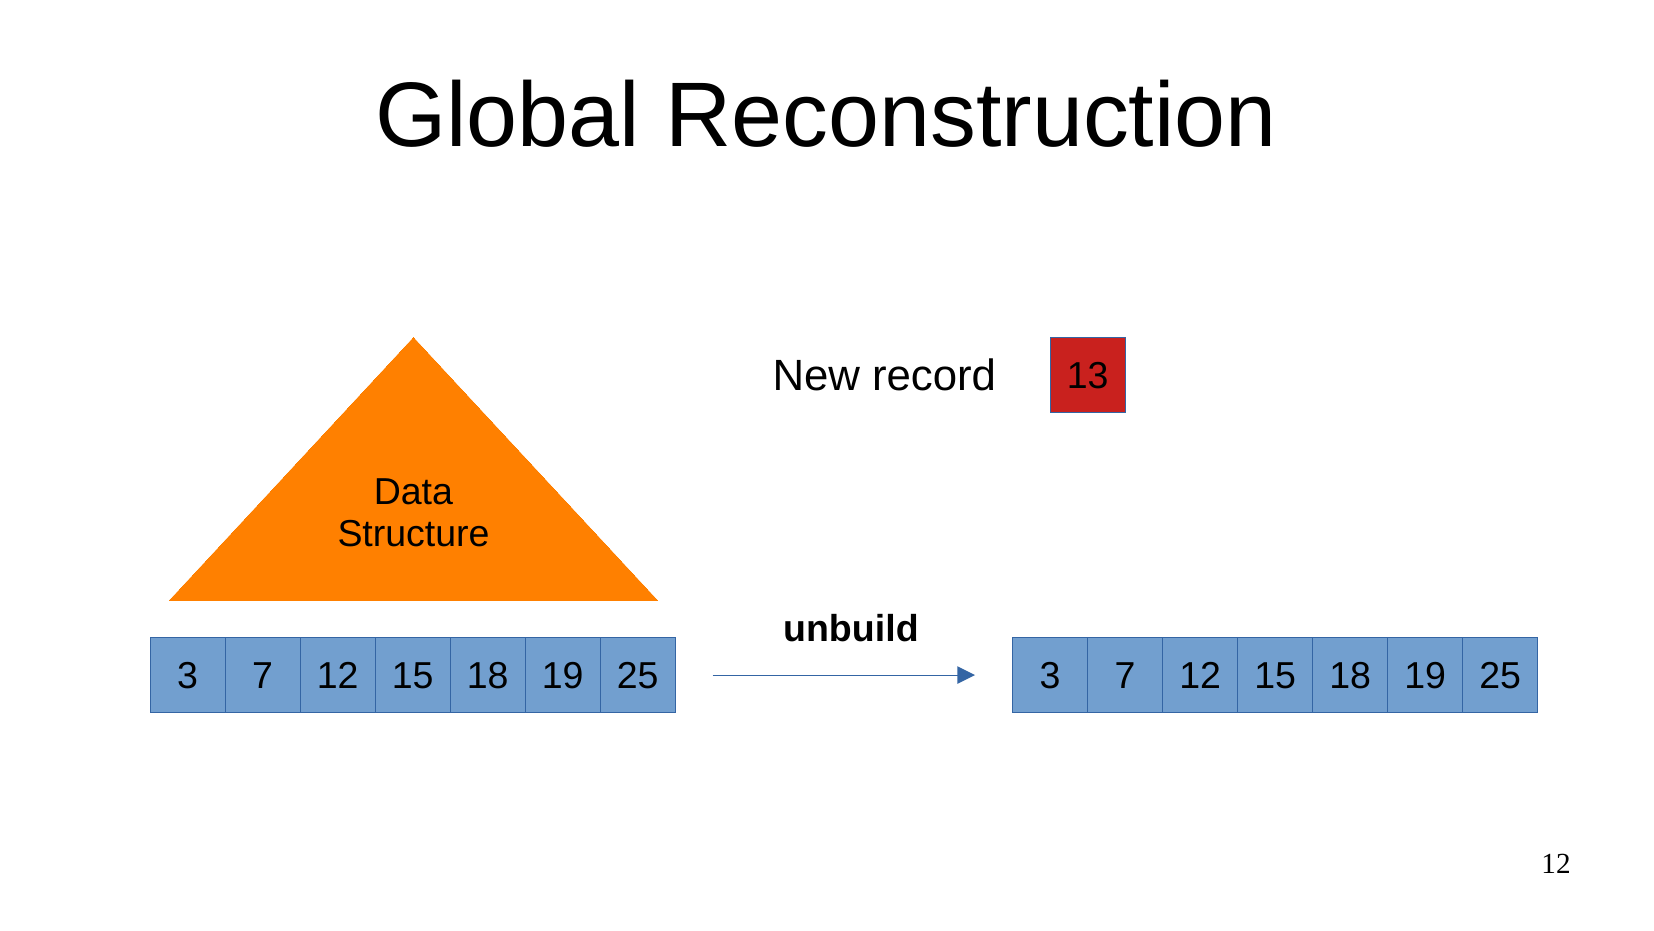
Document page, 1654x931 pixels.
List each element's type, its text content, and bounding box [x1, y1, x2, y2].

title Global Reconstruction [82, 37, 1571, 193]
text_box 12 [301, 637, 375, 713]
text_box 19 [1387, 637, 1463, 713]
text_box 13 [1050, 337, 1126, 413]
text_box 18 [451, 637, 525, 713]
text_box 25 [601, 637, 676, 713]
text_box Data Structure [169, 337, 658, 601]
text_box 3 [150, 637, 225, 713]
text_box 7 [1087, 637, 1163, 713]
text_box 25 [1463, 637, 1538, 713]
text_box 12 [1163, 637, 1237, 713]
text_box 3 [1012, 637, 1087, 713]
text_box unbuild [768, 600, 934, 657]
text_box New record [757, 343, 1012, 407]
text_box 15 [375, 637, 451, 713]
text_box 15 [1237, 637, 1313, 713]
text_box 18 [1313, 637, 1387, 713]
text_box 19 [525, 637, 601, 713]
text_box 7 [225, 637, 301, 713]
